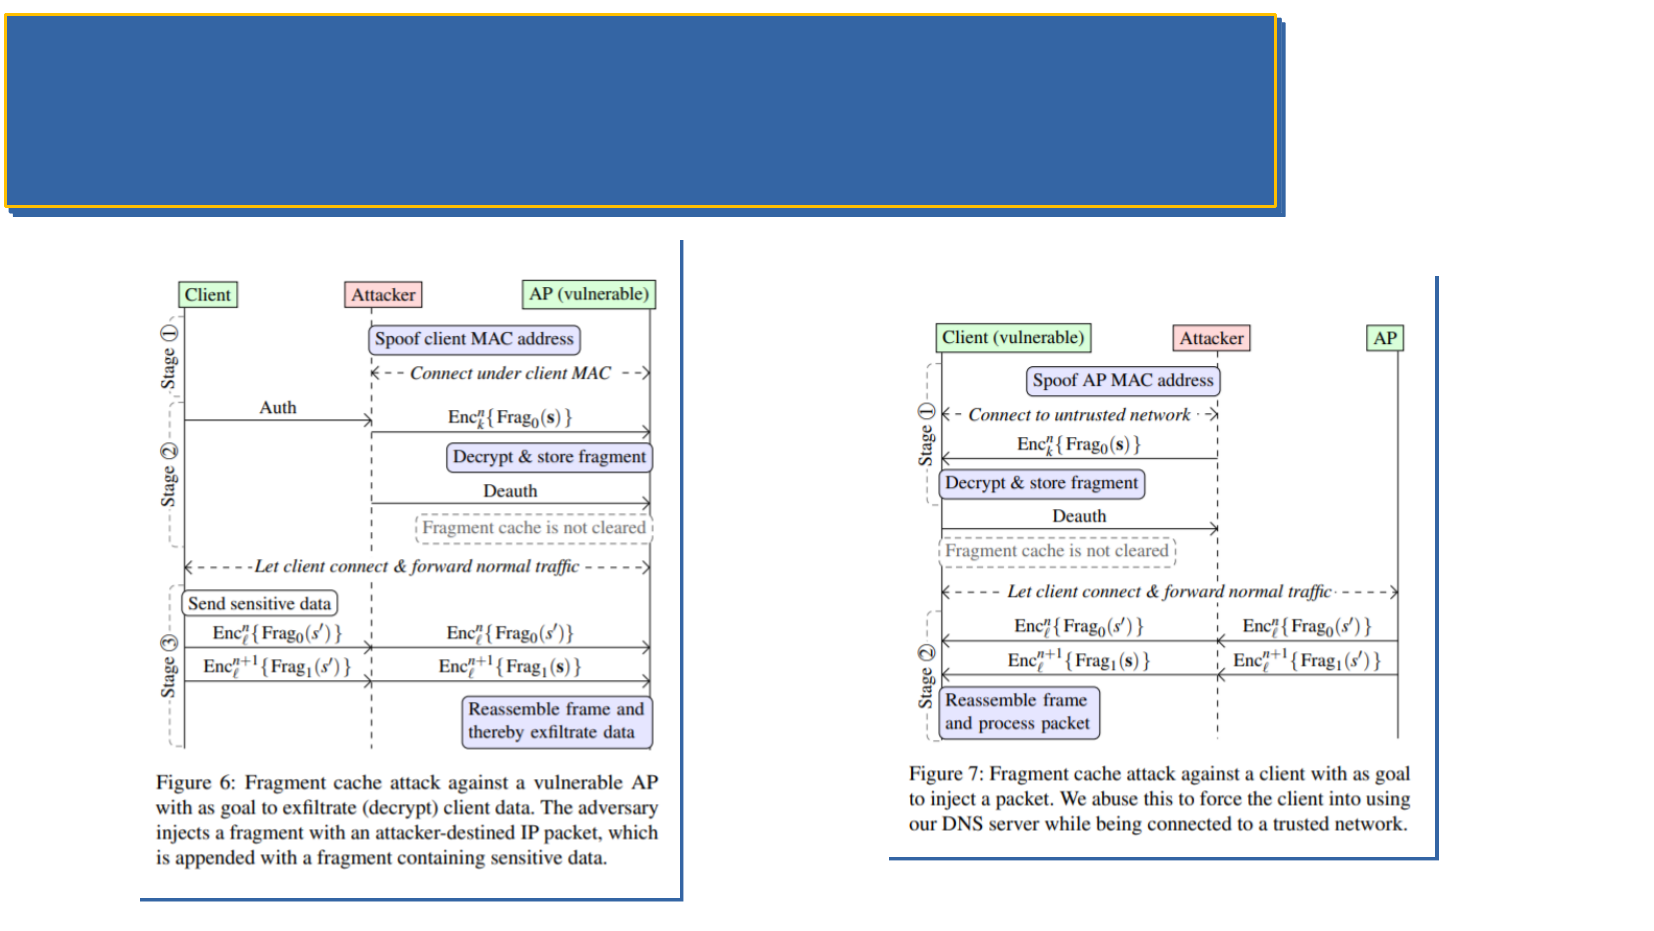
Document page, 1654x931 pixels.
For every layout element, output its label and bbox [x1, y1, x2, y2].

picture [136, 236, 680, 898]
picture [885, 271, 1435, 857]
